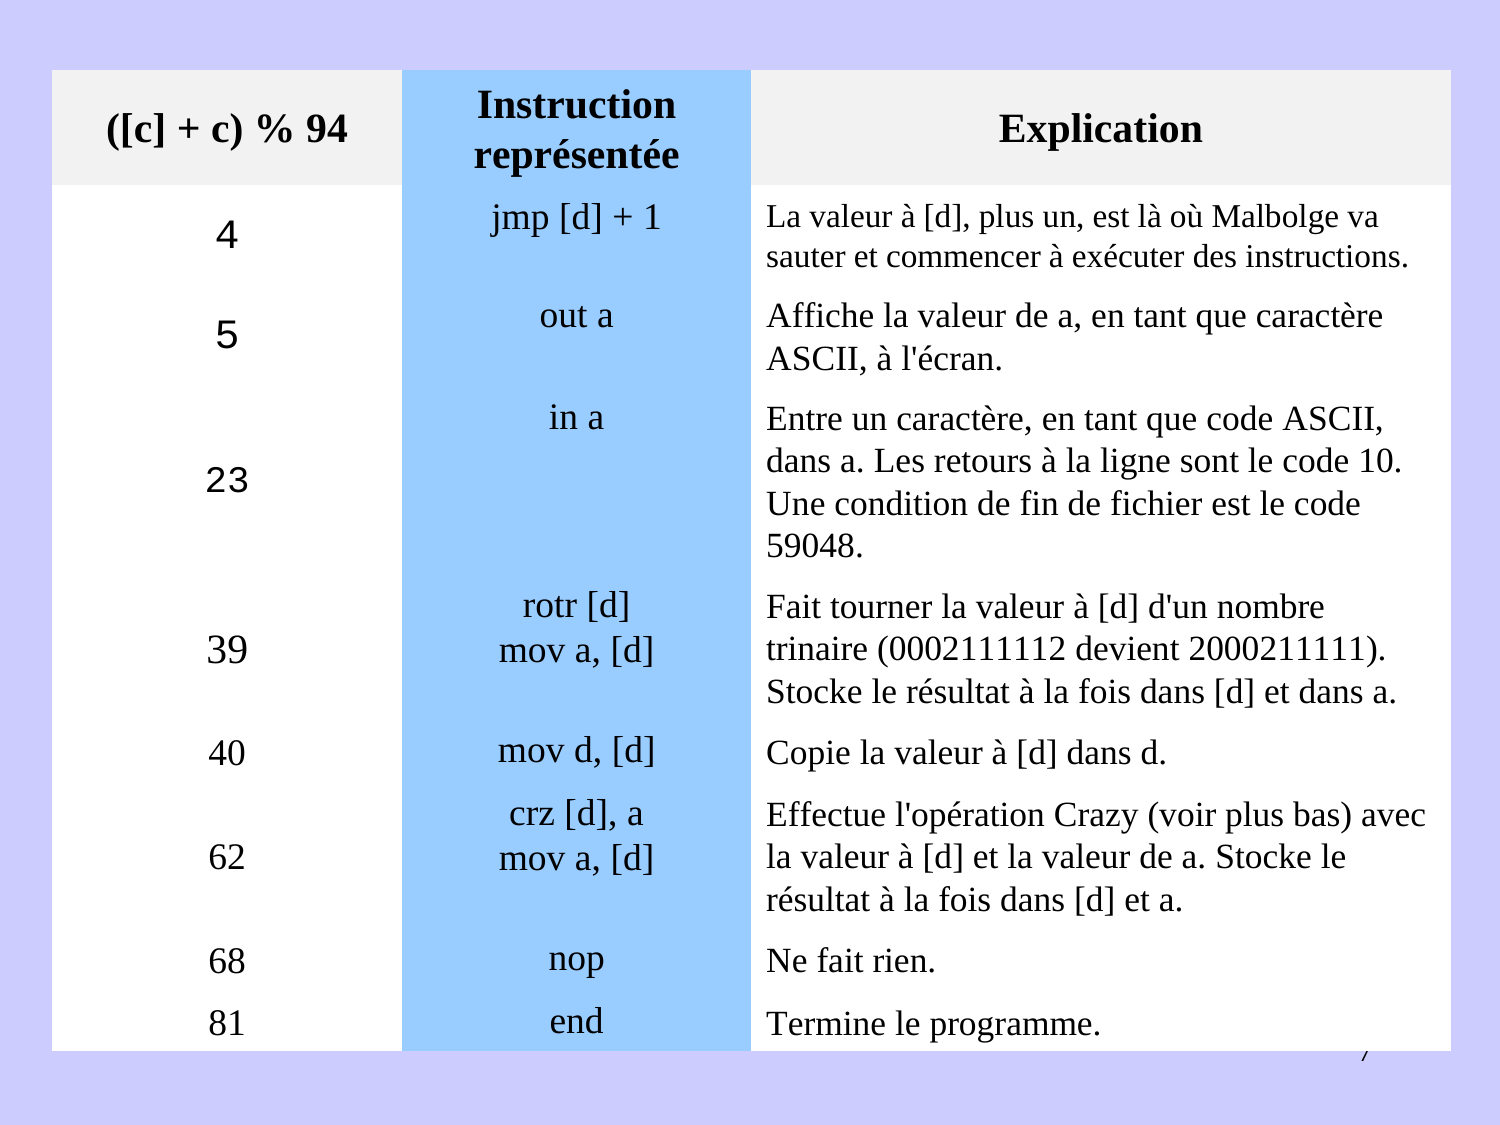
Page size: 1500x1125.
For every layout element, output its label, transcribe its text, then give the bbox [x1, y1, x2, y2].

table_cell mov d, [d] [402, 718, 751, 781]
table_cell Termine le programme. [751, 988, 1451, 1051]
table_cell jmp [d] + 1 [402, 185, 751, 282]
table_cell end [402, 988, 751, 1051]
table_cell 5 [52, 282, 402, 385]
table_cell 68 [52, 926, 402, 988]
table_cell rotr [d] mov a, [d] [402, 573, 751, 718]
table_cell 81 [52, 988, 402, 1051]
table_cell nop [402, 926, 751, 988]
table_cell 62 [52, 781, 402, 926]
table_cell 39 [52, 573, 402, 718]
table_cell Copie la valeur à [d] dans d. [751, 718, 1451, 781]
table_cell Fait tourner la valeur à [d] d'un nombre trinaire (0002111112 devient 2000211111). Stocke le résultat à la fois dans [d] et dans a. [751, 573, 1451, 718]
table_cell Affiche la valeur de a, en tant que caractère ASCII, à l'écran. [751, 282, 1451, 385]
table_cell out a [402, 282, 751, 385]
table_cell Entre un caractère, en tant que code ASCII, dans a. Les retours à la ligne sont le code 10. Une condition de fin de fichier est le code 59048. [751, 385, 1451, 573]
table_cell 40 [52, 718, 402, 781]
table_cell Effectue l'opération Crazy (voir plus bas) avec la valeur à [d] et la valeur de a. Stocke le résultat à la fois dans [d] et a. [751, 781, 1451, 926]
table_header Instruction représentée [402, 70, 751, 185]
table_cell 4 [52, 185, 402, 282]
text_box 7 [1074, 1051, 1388, 1101]
table_header Explication [751, 70, 1451, 185]
table_cell crz [d], a mov a, [d] [402, 781, 751, 926]
table_cell Ne fait rien. [751, 926, 1451, 988]
table_header ([c] + c) % 94 [52, 70, 402, 185]
table_cell 23 [52, 385, 402, 573]
table_cell in a [402, 385, 751, 573]
table_cell La valeur à [d], plus un, est là où Malbolge va sauter et commencer à exécuter des instructions. [751, 185, 1451, 282]
